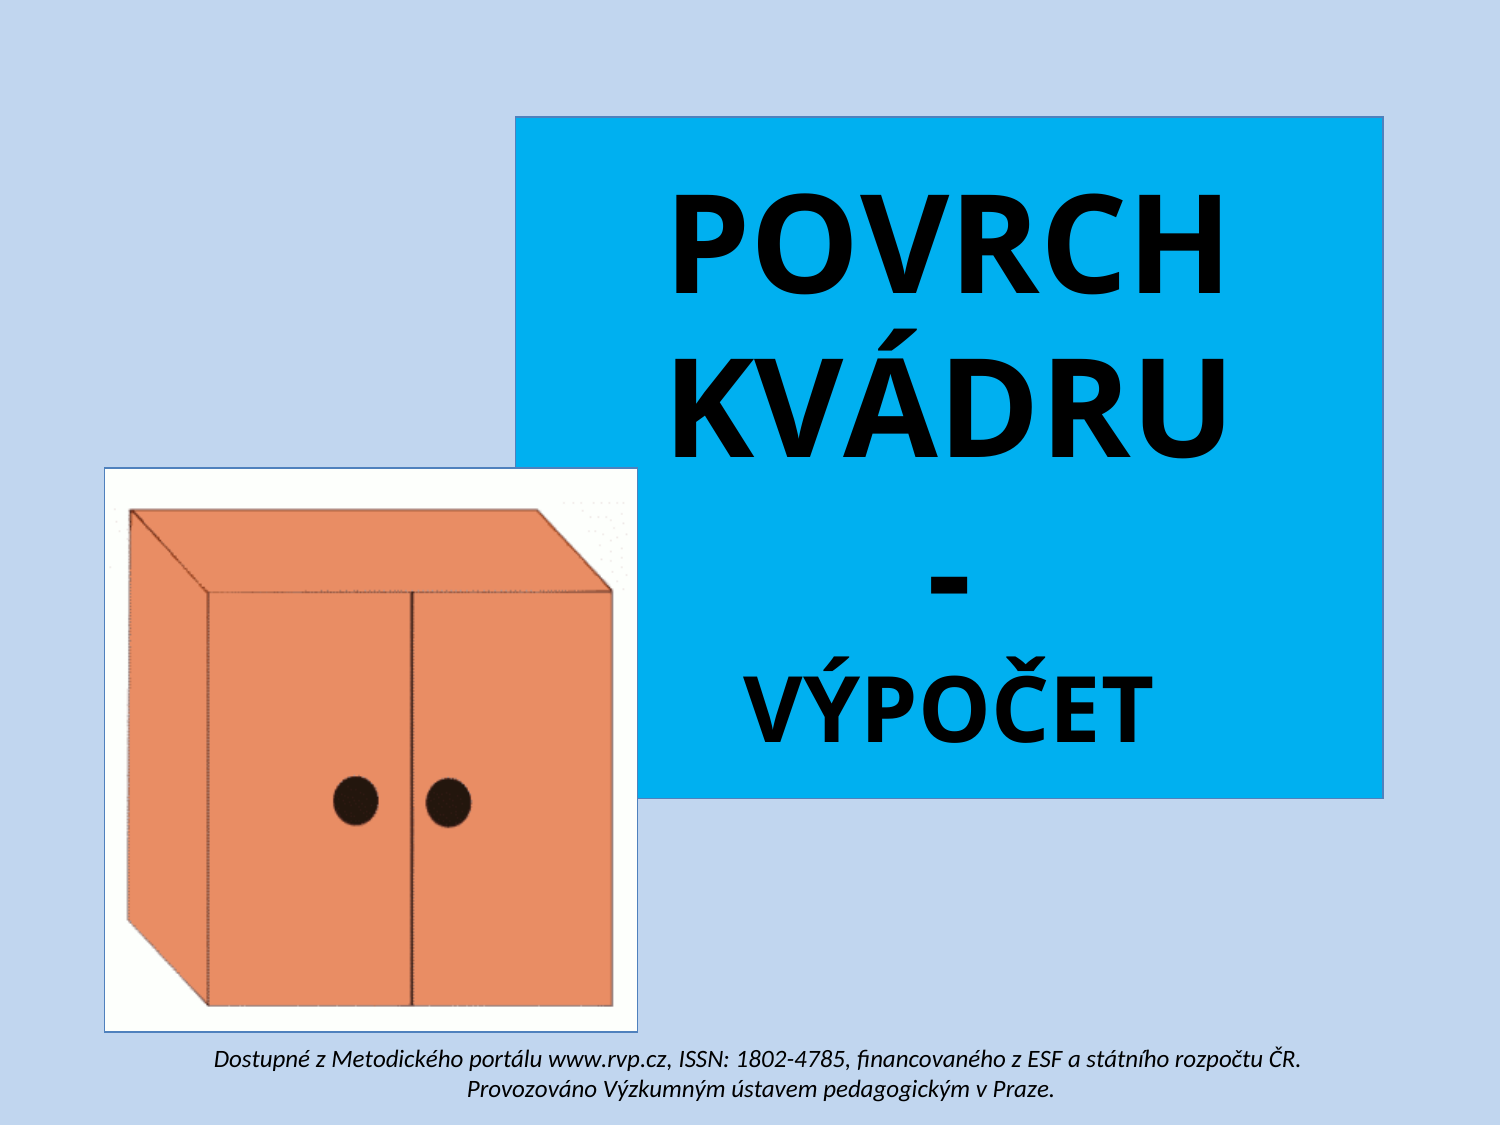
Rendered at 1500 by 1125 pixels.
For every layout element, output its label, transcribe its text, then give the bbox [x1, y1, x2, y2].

title POVRCH KVÁDRU - VÝPOČET [515, 117, 1383, 799]
picture [105, 468, 637, 1032]
text_box Dostupné z Metodického portálu www.rvp.cz, ISSN: 1802-4785, financovaného z ESF a státního rozpočtu ČR. Provozováno Výzkumným ústavem pedagogickým v Praze. [70, 1042, 1454, 1103]
